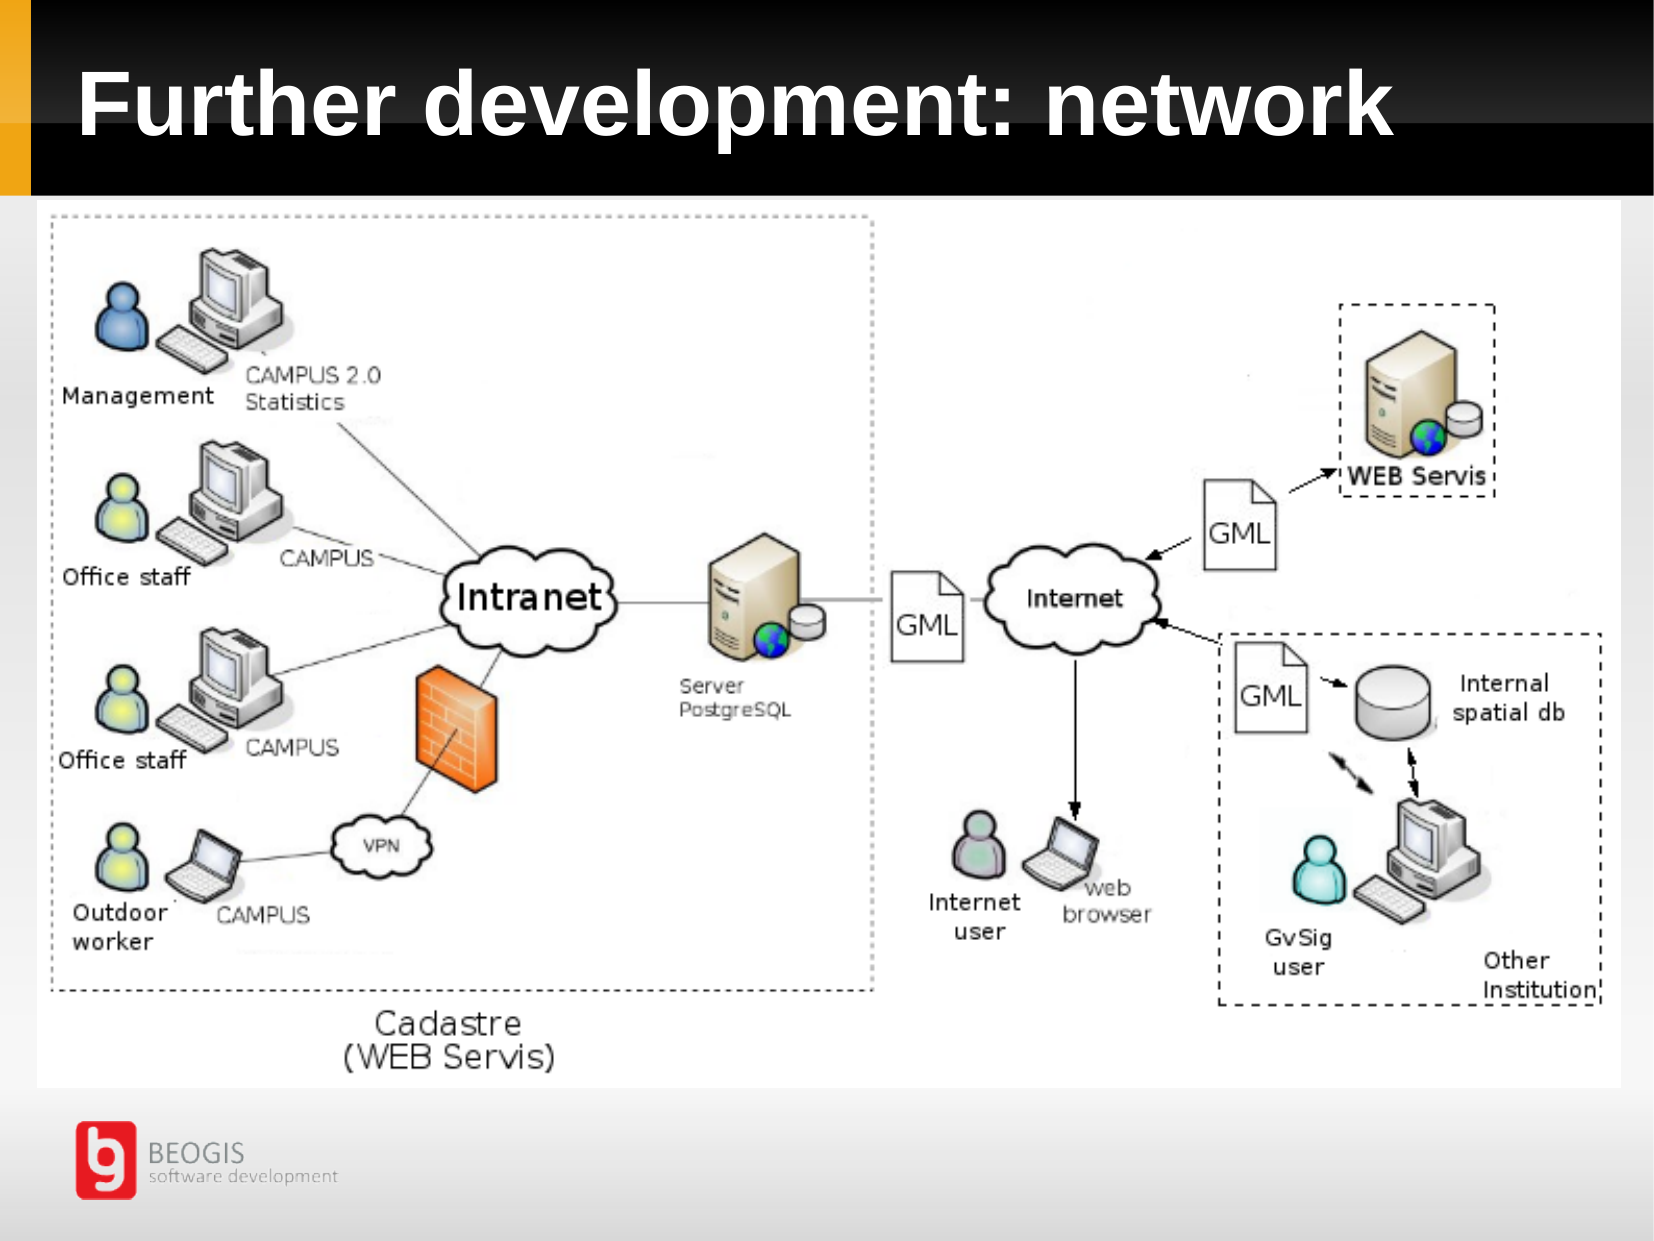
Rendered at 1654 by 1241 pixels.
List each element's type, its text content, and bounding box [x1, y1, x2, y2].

picture [0, 0, 1654, 1241]
title Further development: network [76, 7, 1565, 200]
